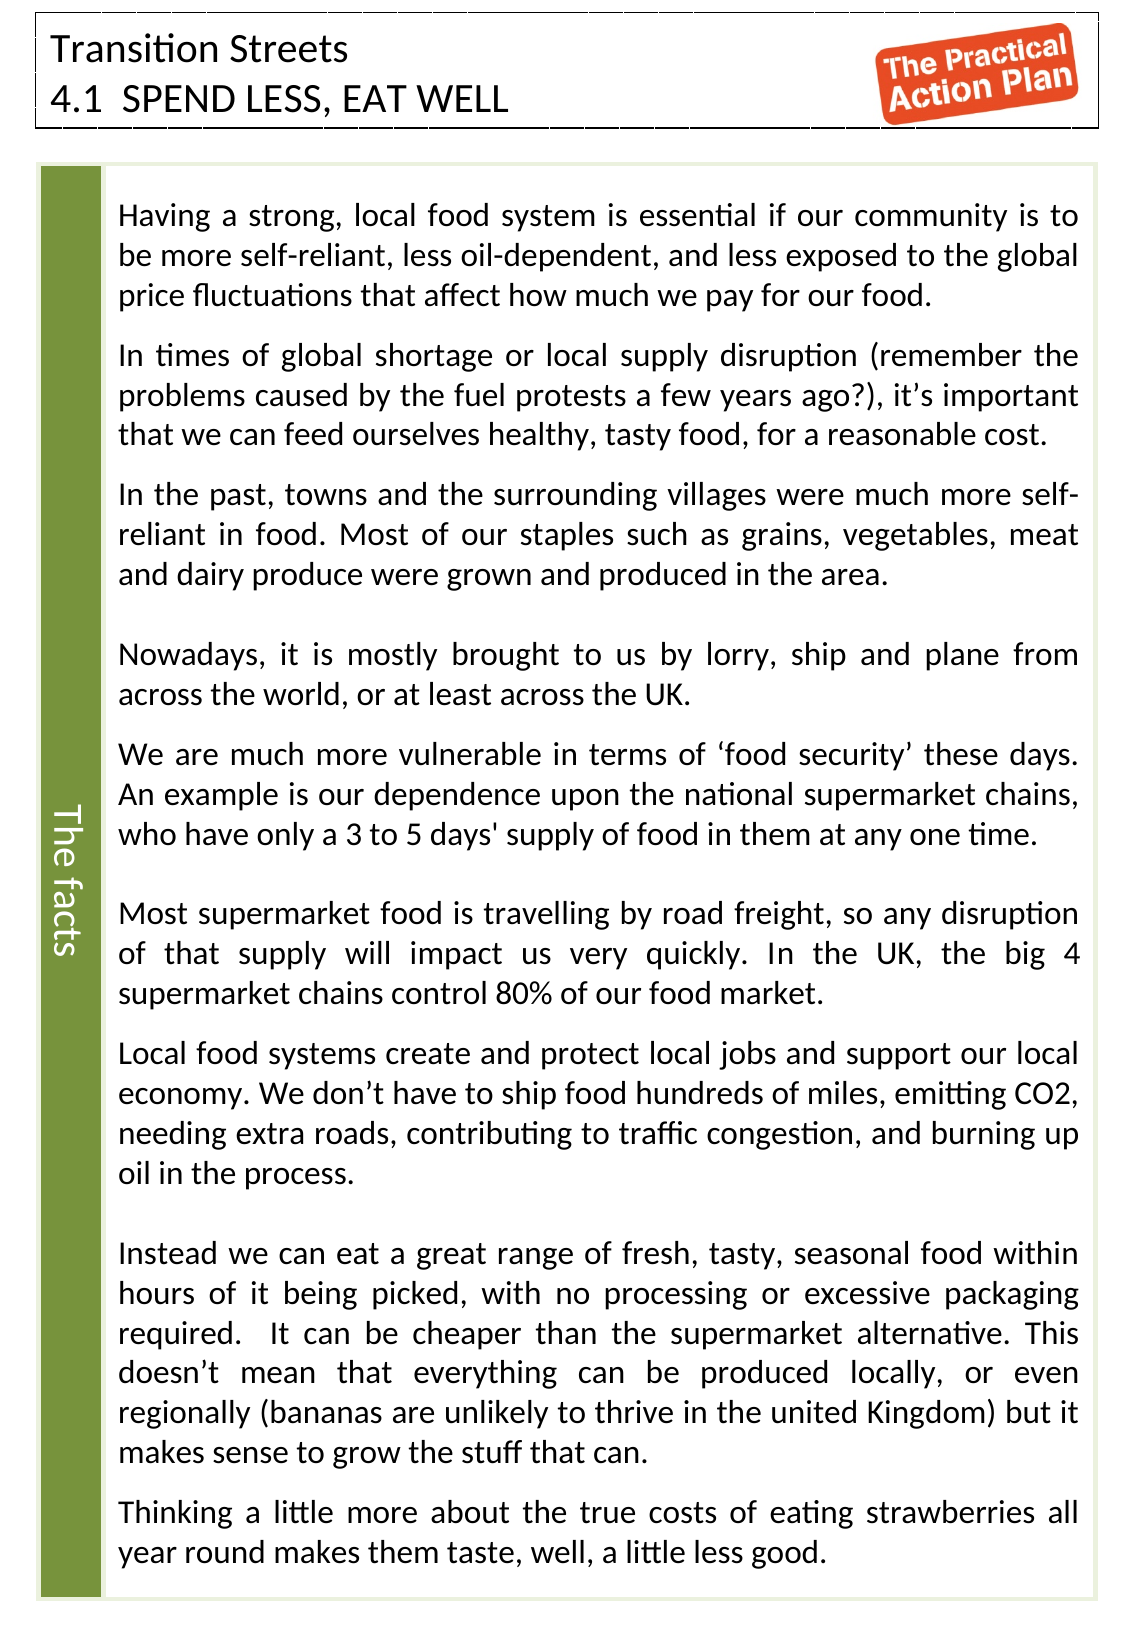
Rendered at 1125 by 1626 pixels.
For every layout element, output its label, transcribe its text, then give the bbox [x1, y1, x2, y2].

text_box Transition Streets 4.1 SPEND LESS, EAT WELL [35, 12, 1099, 129]
text_box The facts [38, 164, 104, 1600]
text_box Having a strong, local food system is essential if our community is to be more self-reliant, less oil-dependent, and less exposed to the global price fluctuations that affect how much we pay for our food. In times of global shortage or local supply disruption (remember the problems caused by the fuel protests a few years ago?), it’s important that we can feed ourselves healthy, tasty food, for a reasonable cost. In the past, towns and the surrounding villages were much more self-reliant in food. Most of our staples such as grains, vegetables, meat and dairy produce were grown and produced in the area. Nowadays, it is mostly brought to us by lorry, ship and plane from across the world, or at least across the UK. We are much more vulnerable in terms of ‘food security’ these days. An example is our dependence upon the national supermarket chains, who have only a 3 to 5 days' supply of food in them at any one time. Most supermarket food is travelling by road freight, so any disruption of that supply will impact us very quickly. In the UK, the big 4 supermarket chains control 80% of our food market. Local food systems create and protect local jobs and support our local economy. We don’t have to ship food hundreds of miles, emitting CO2, needing extra roads, contributing to traffic congestion, and burning up oil in the process. Instead we can eat a great range of fresh, tasty, seasonal food within hours of it being picked, with no processing or excessive packaging required. It can be cheaper than the supermarket alternative. This doesn’t mean that everything can be produced locally, or even regionally (bananas are unlikely to thrive in the united Kingdom) but it makes sense to grow the stuff that can. Thinking a little more about the true costs of eating strawberries all year round makes them taste, well, a little less good. [104, 164, 1096, 1600]
